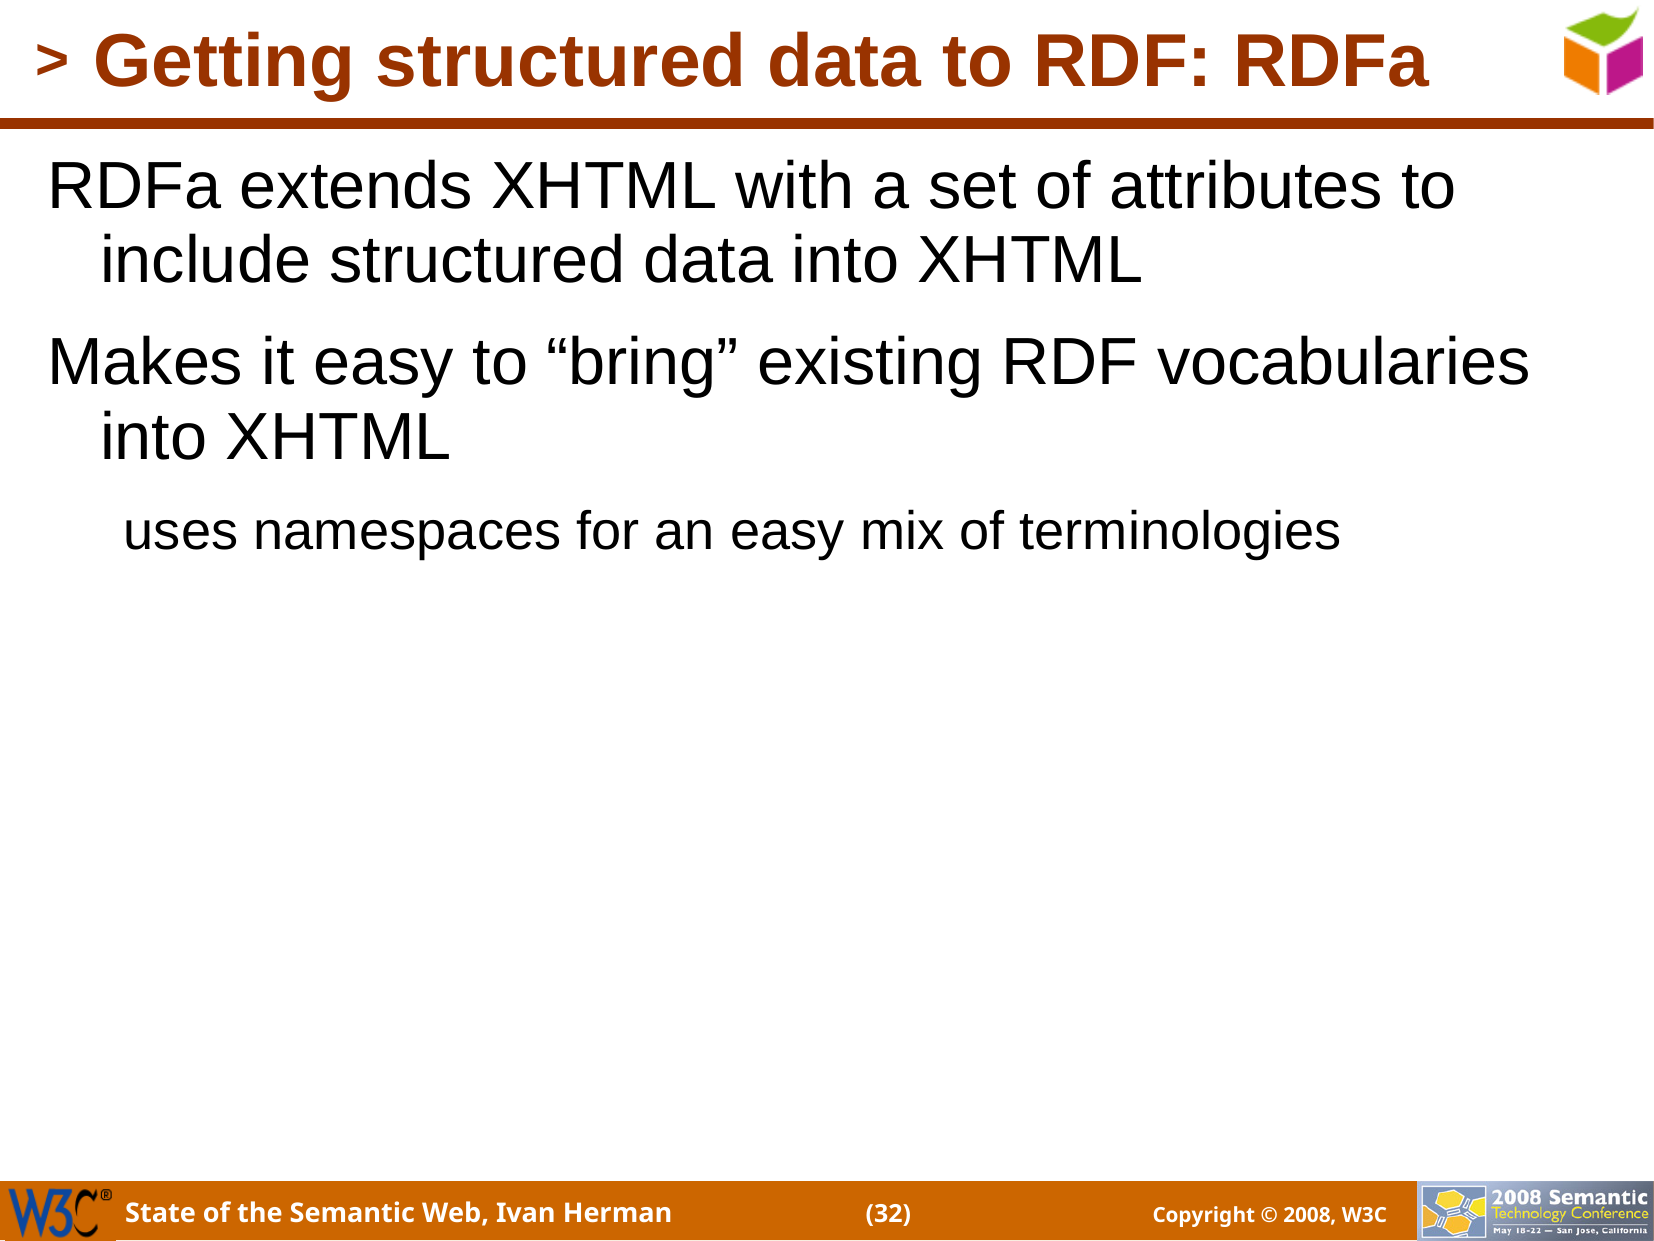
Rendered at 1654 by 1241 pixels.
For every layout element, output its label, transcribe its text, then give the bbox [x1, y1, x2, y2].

title Getting structured data to RDF: RDFa [93, 0, 1493, 119]
picture [5, 1186, 116, 1241]
list RDFa extends XHTML with a set of attributes to include structured data into XHTML Makes it easy to “bring” existing RDF vocabularies into XHTML uses namespaces for an easy mix of terminologies [29, 147, 1624, 1134]
picture [1564, 5, 1643, 95]
picture [1417, 1181, 1654, 1241]
